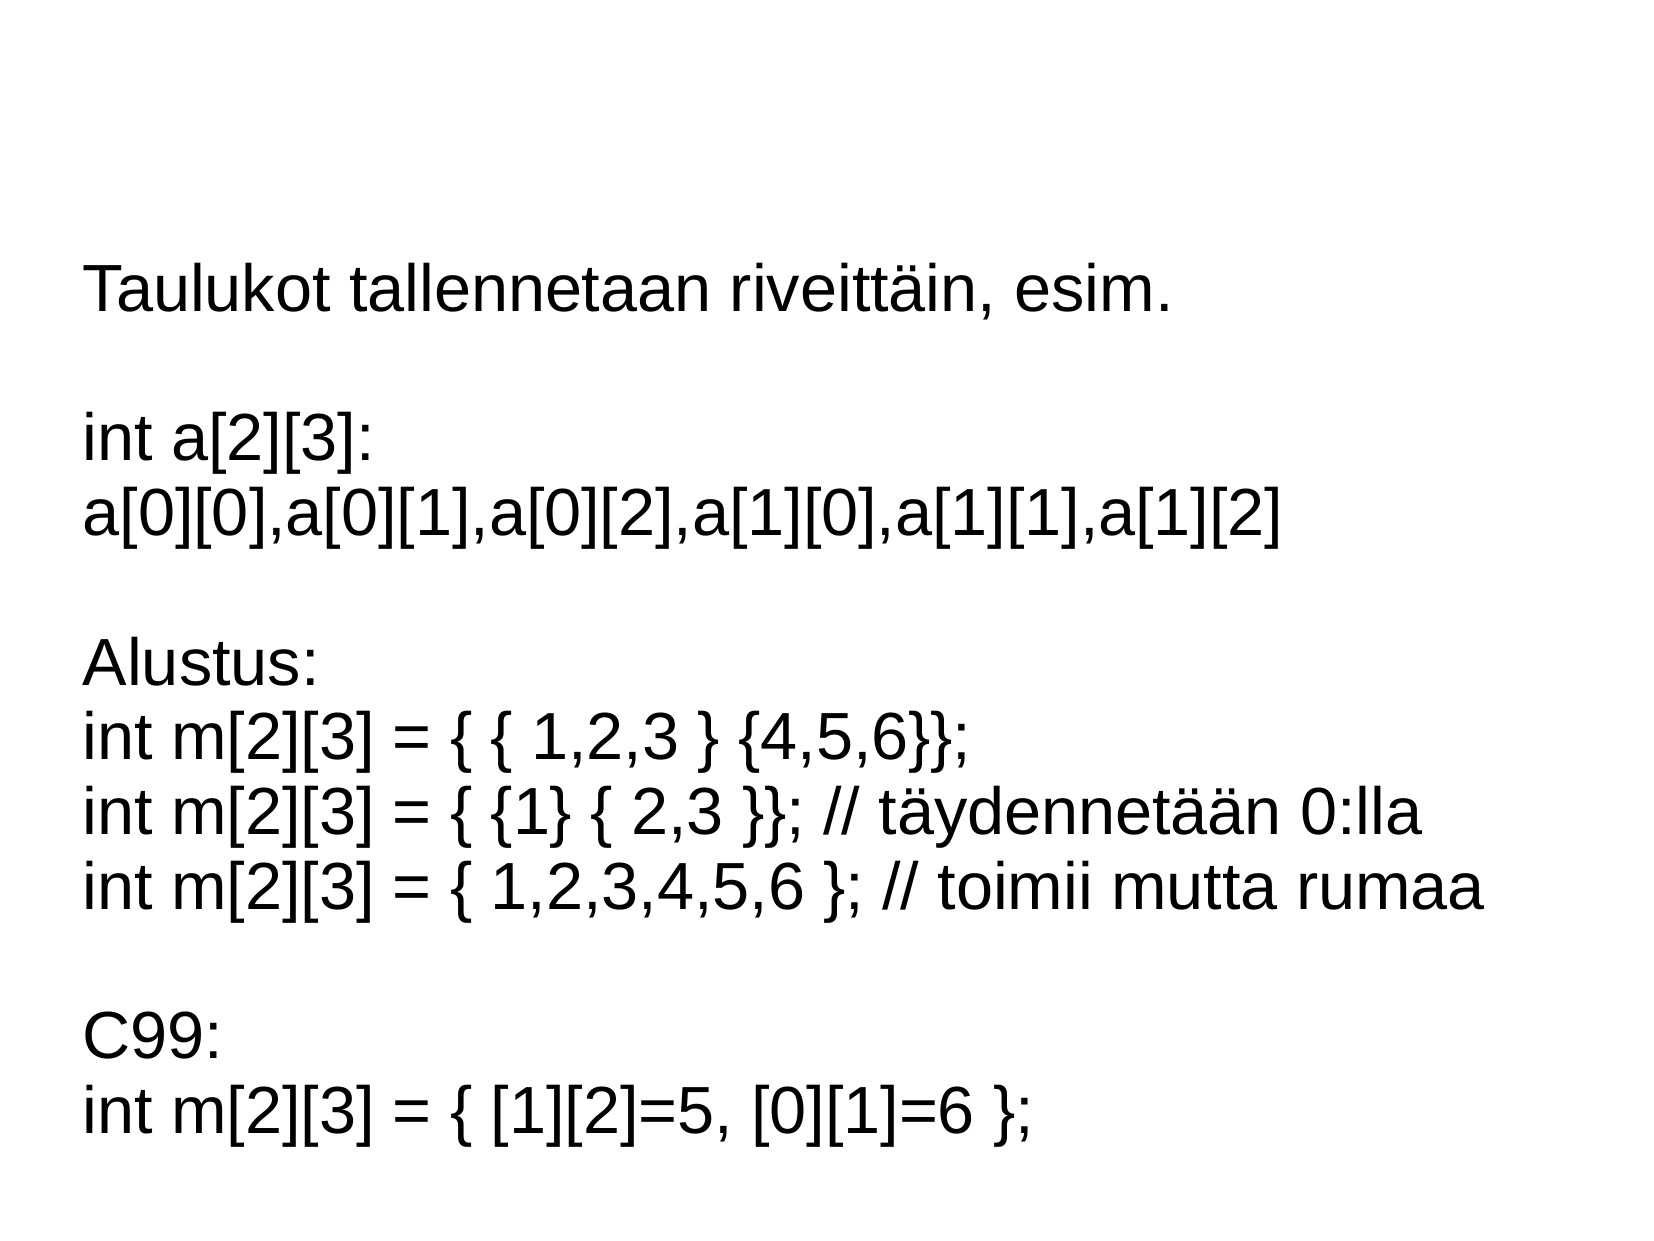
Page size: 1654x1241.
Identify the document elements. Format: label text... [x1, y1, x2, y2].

text_box Taulukot tallennetaan riveittäin, esim. int a[2][3]: a[0][0],a[0][1],a[0][2],a[1][0],a[1][1],a[1][2] Alustus: int m[2][3] = { { 1,2,3 } {4,5,6}}; int m[2][3] = { {1} { 2,3 }}; // täydennetään 0:lla int m[2][3] = { 1,2,3,4,5,6 }; // toimii mutta rumaa C99: int m[2][3] = { [1][2]=5, [0][1]=6 }; [82, 250, 1571, 1149]
